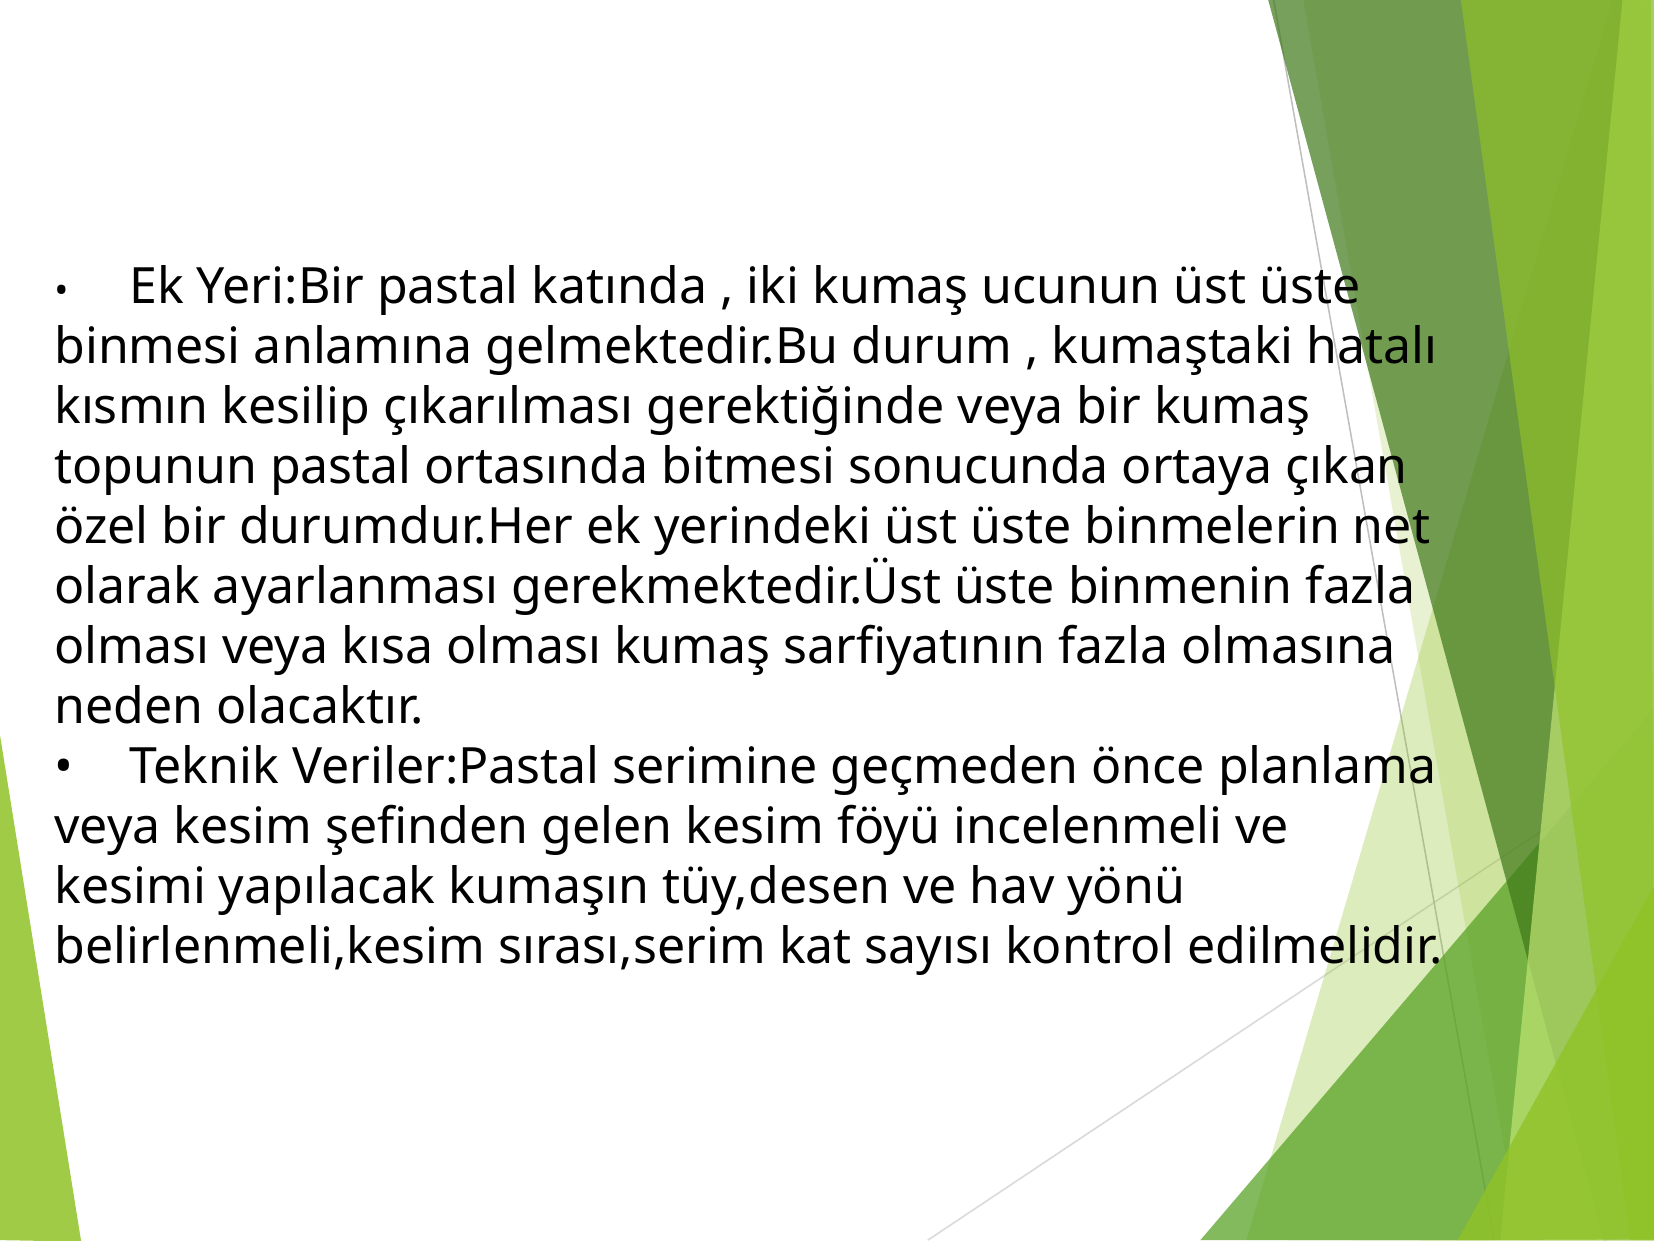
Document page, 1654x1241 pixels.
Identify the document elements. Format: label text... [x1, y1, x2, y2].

text_box • Ek Yeri:Bir pastal katında , iki kumaş ucunun üst üste binmesi anlamına gelmektedir.Bu durum , kumaştaki hatalı kısmın kesilip çıkarılması gerektiğinde veya bir kumaş topunun pastal ortasında bitmesi sonucunda ortaya çıkan özel bir durumdur.Her ek yerindeki üst üste binmelerin net olarak ayarlanması gerekmektedir.Üst üste binmenin fazla olması veya kısa olması kumaş sarfiyatının fazla olmasına neden olacaktır. • Teknik Veriler:Pastal serimine geçmeden önce planlama veya kesim şefinden gelen kesim föyü incelenmeli ve kesimi yapılacak kumaşın tüy,desen ve hav yönü belirlenmeli,kesim sırası,serim kat sayısı kontrol edilmelidir. [39, 245, 1464, 989]
